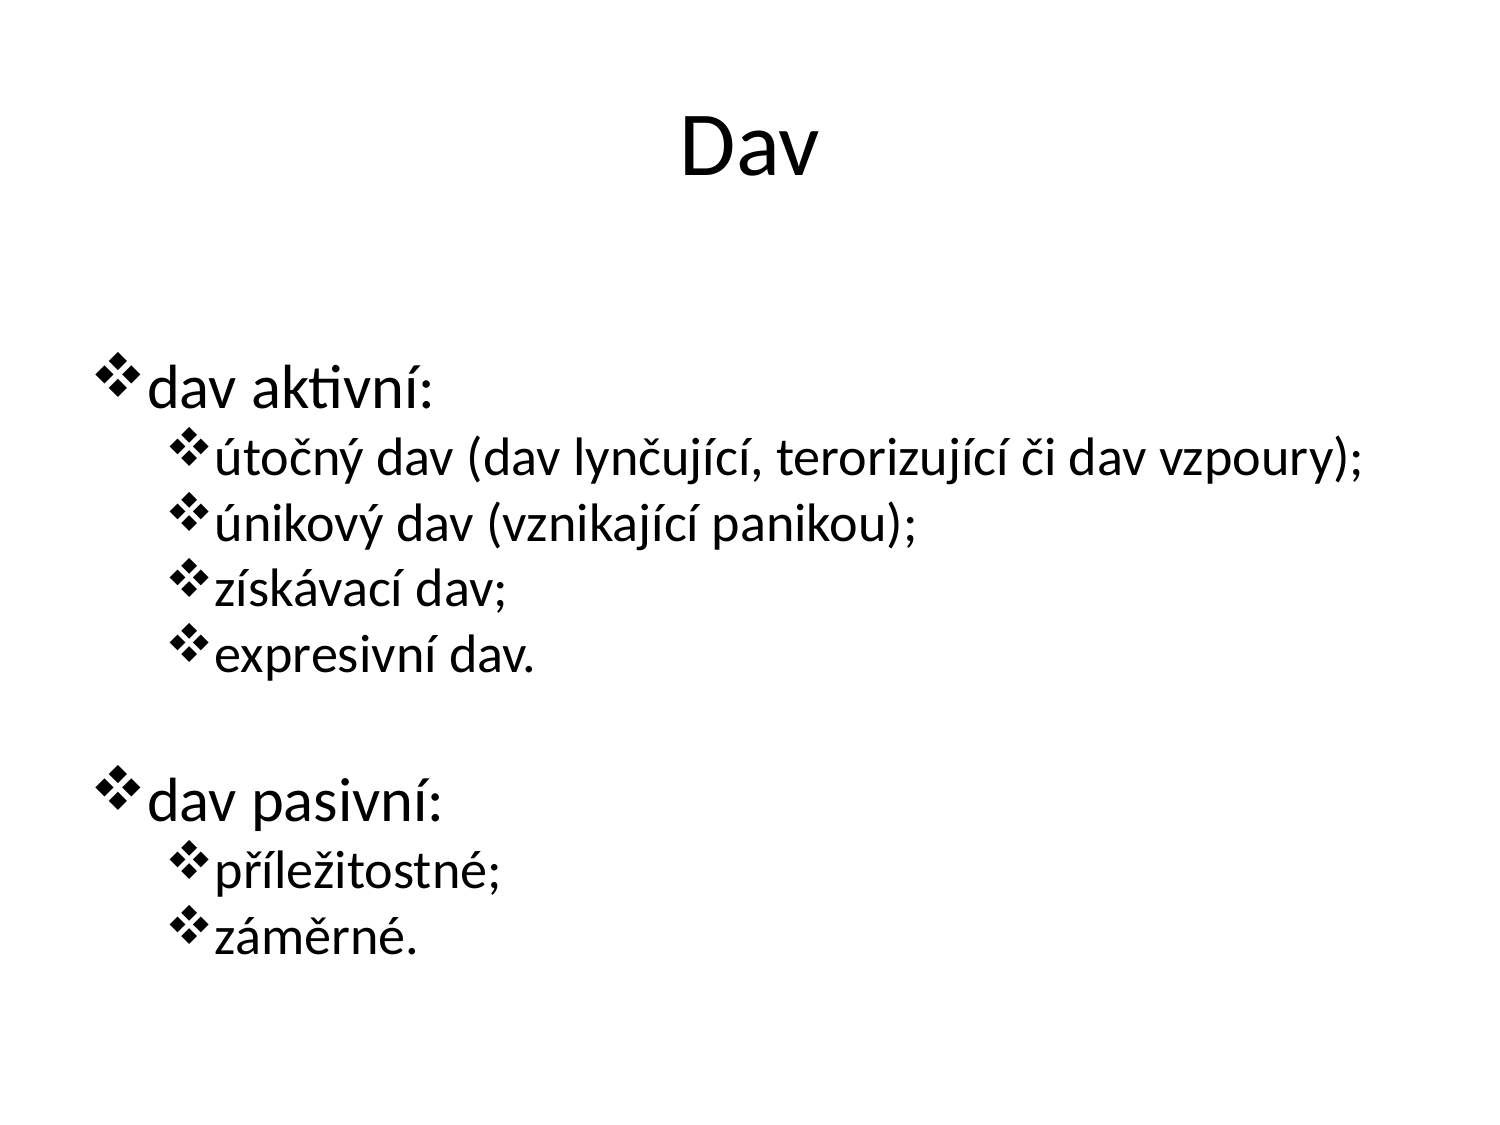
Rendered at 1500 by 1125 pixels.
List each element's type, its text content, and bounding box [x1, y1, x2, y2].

list dav aktivní: útočný dav (dav lynčující, terorizující či dav vzpoury); únikový dav (vznikající panikou); získávací dav; expresivní dav. dav pasivní: příležitostné; záměrné. [75, 262, 1426, 1125]
title Dav [75, 45, 1426, 233]
